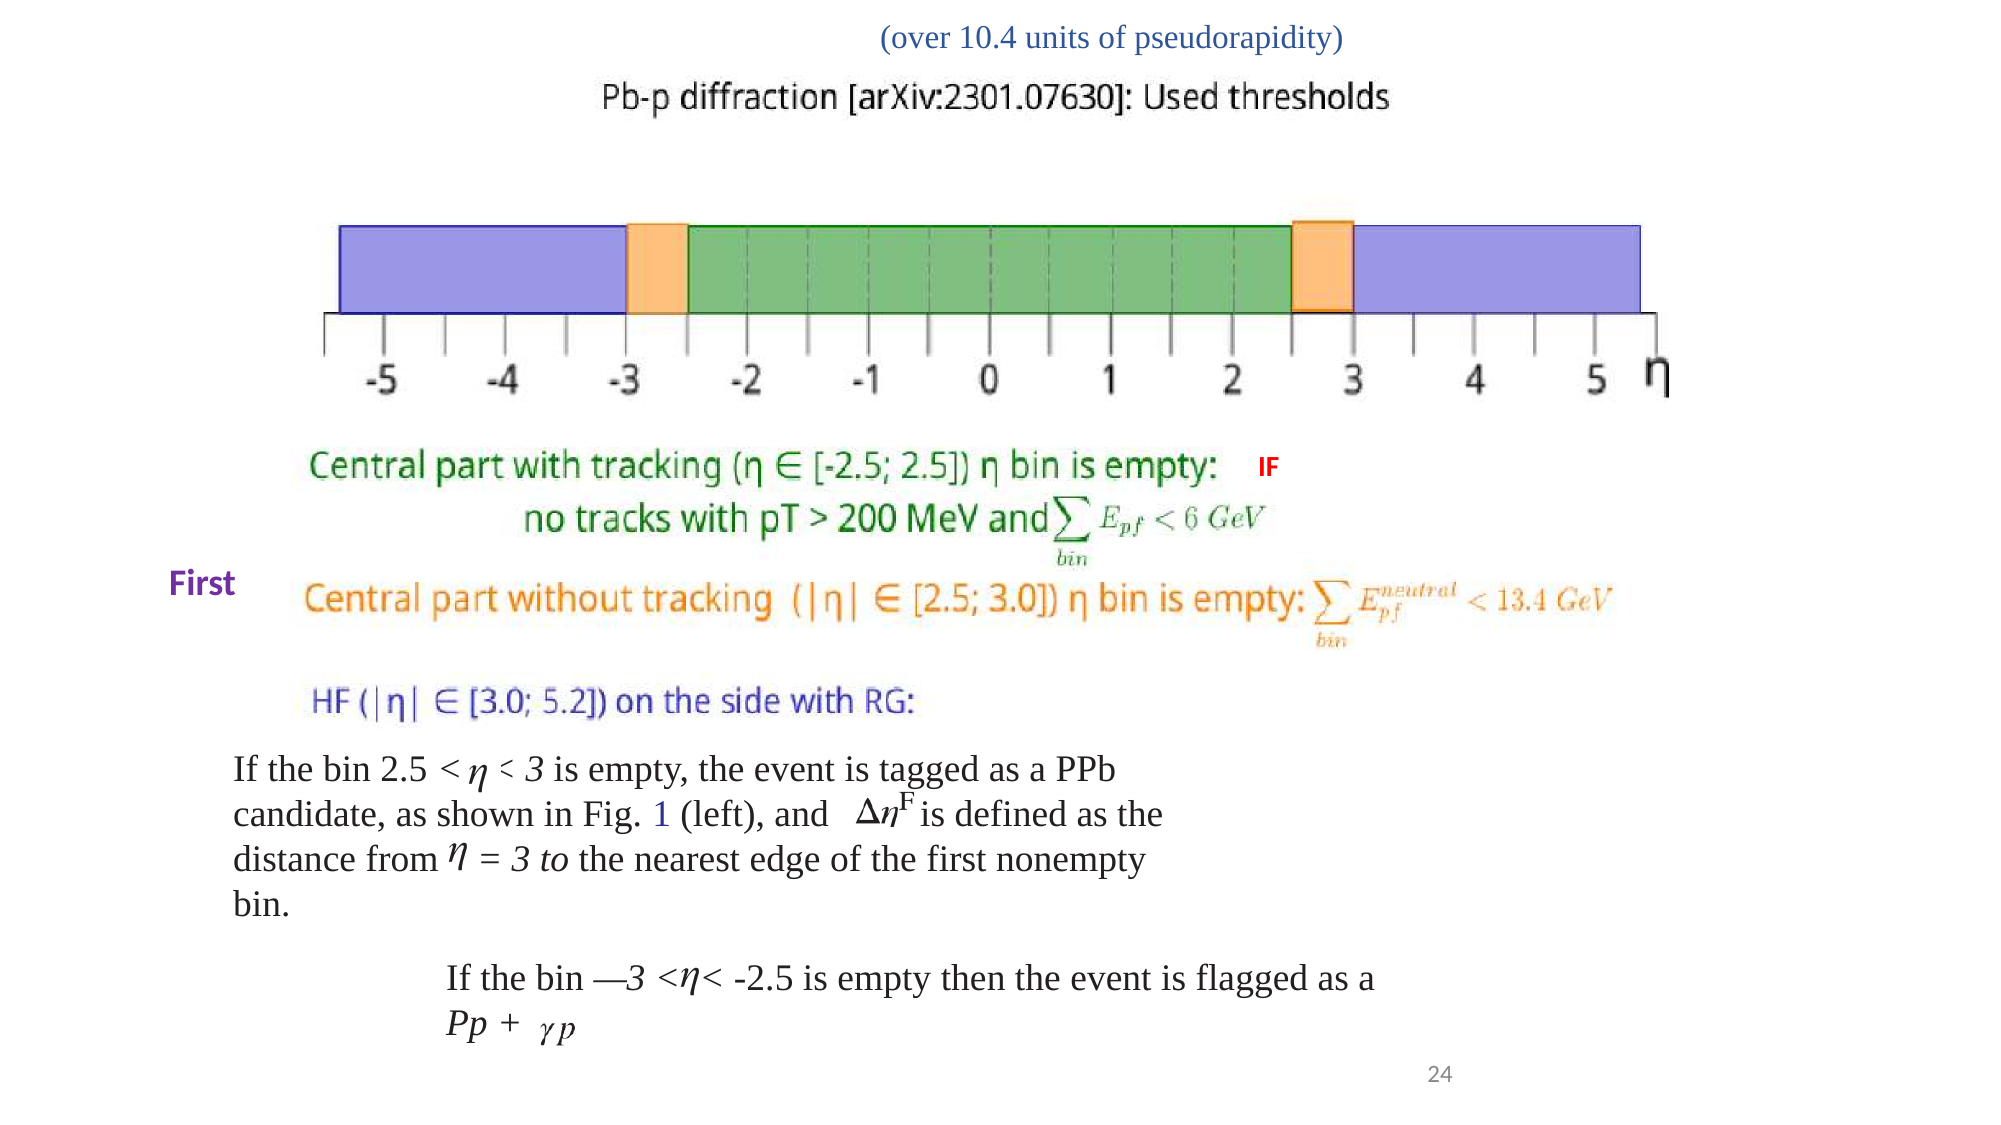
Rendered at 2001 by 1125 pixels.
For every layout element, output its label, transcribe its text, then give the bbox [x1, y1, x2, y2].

picture [183, 0, 1843, 1124]
text_box If the bin 2.5 < < 3 is empty, the event is tagged as a PPb candidate, as shown in Fig. 1 (left), and is defined as the distance from = 3 to the nearest edge of the first nonempty bin. [218, 736, 1219, 934]
text_box IF [1243, 439, 1322, 491]
text_box First [154, 550, 282, 612]
text_box If the bin —3 < < -2.5 is empty then the event is flagged as a Pp + [431, 945, 1432, 1052]
picture [536, 1009, 578, 1047]
text_box [1412, 1042, 1863, 1103]
text_box (over 10.4 units of pseudorapidity) [865, 7, 1866, 64]
